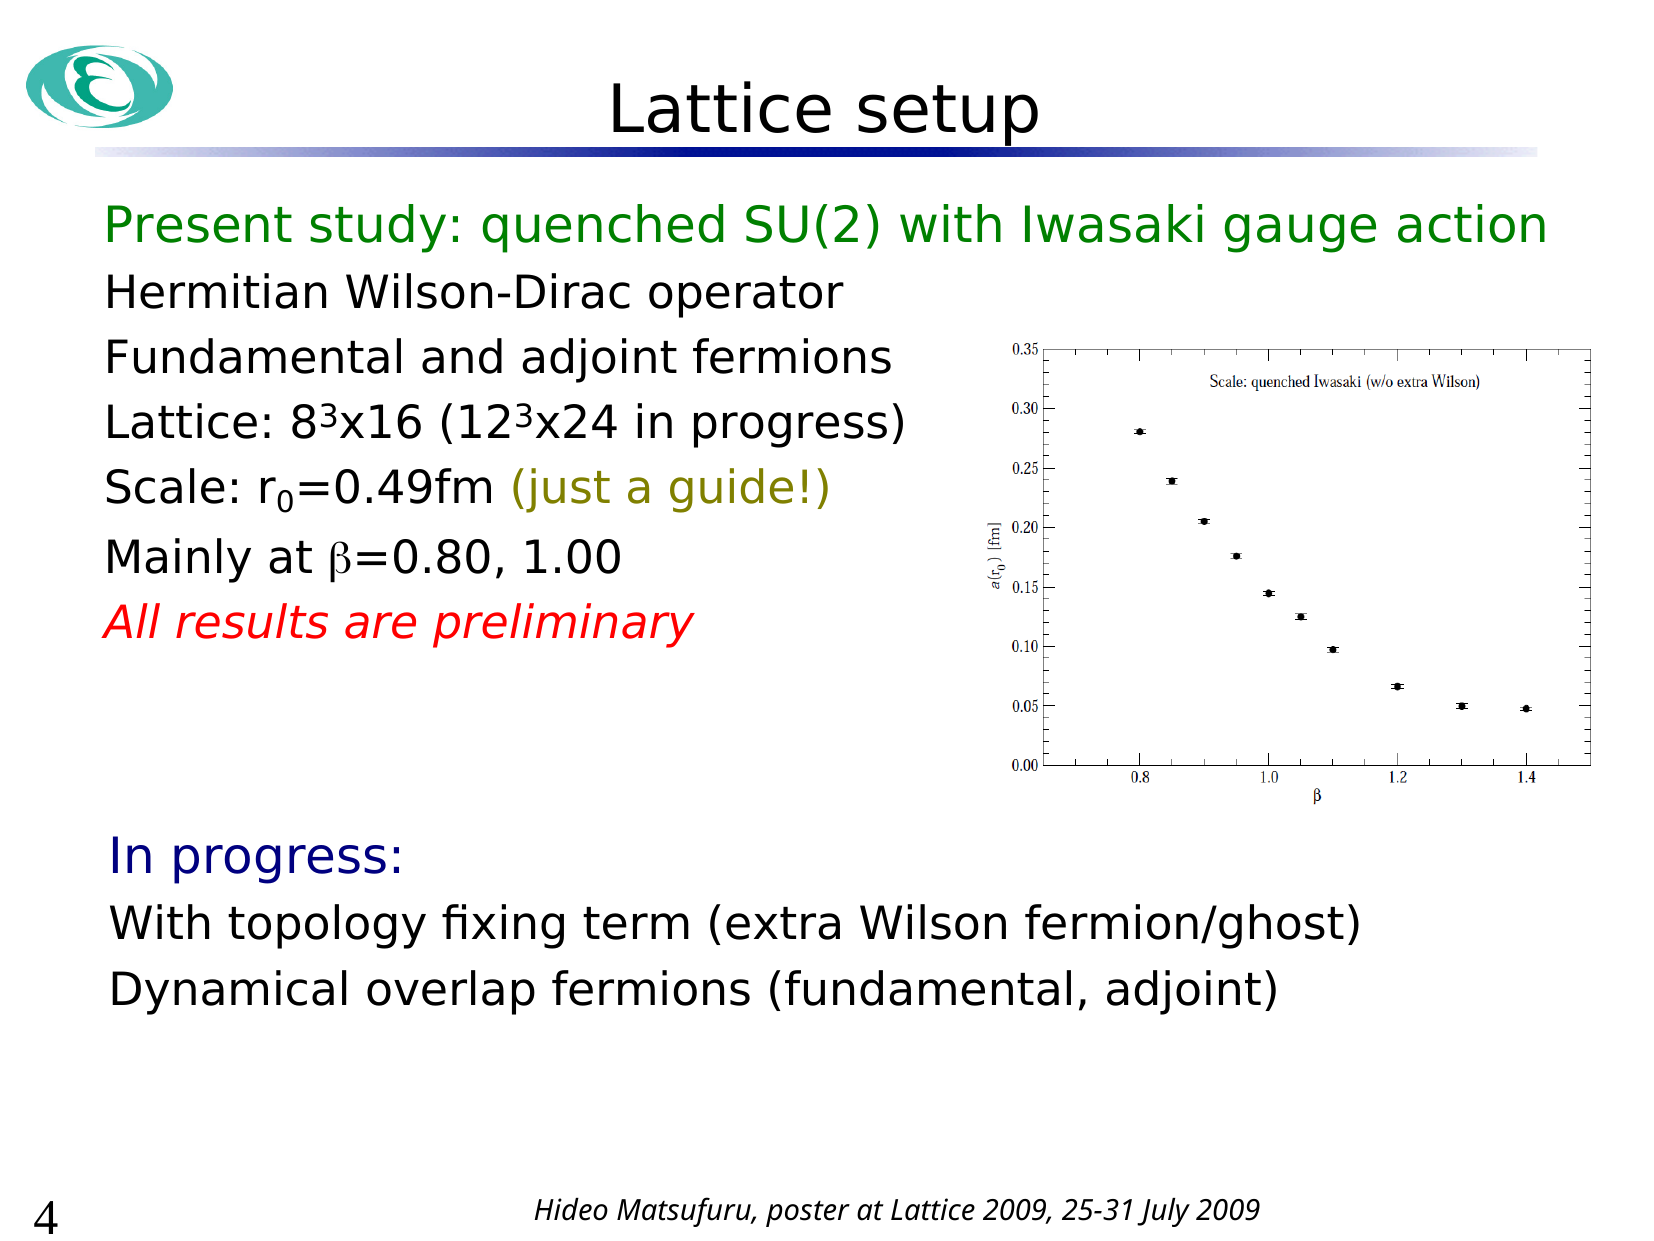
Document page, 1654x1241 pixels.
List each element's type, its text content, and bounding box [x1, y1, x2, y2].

picture [95, 147, 201, 157]
picture [20, 37, 179, 136]
picture [978, 335, 1604, 812]
title Lattice setup [201, 56, 1450, 163]
picture [1450, 147, 1538, 157]
list In progress: With topology fixing term (extra Wilson fermion/ghost) Dynamical overlap fermions (fundamental, adjoint) [90, 827, 1543, 1052]
list Present study: quenched SU(2) with Iwasaki gauge action Hermitian Wilson-Dirac operator Fundamental and adjoint fermions Lattice: 83x16 (123x24 in progress) Scale: r0=0.49fm (just a guide!) Mainly at =0.80, 1.00 All results are preliminary [86, 195, 1581, 658]
